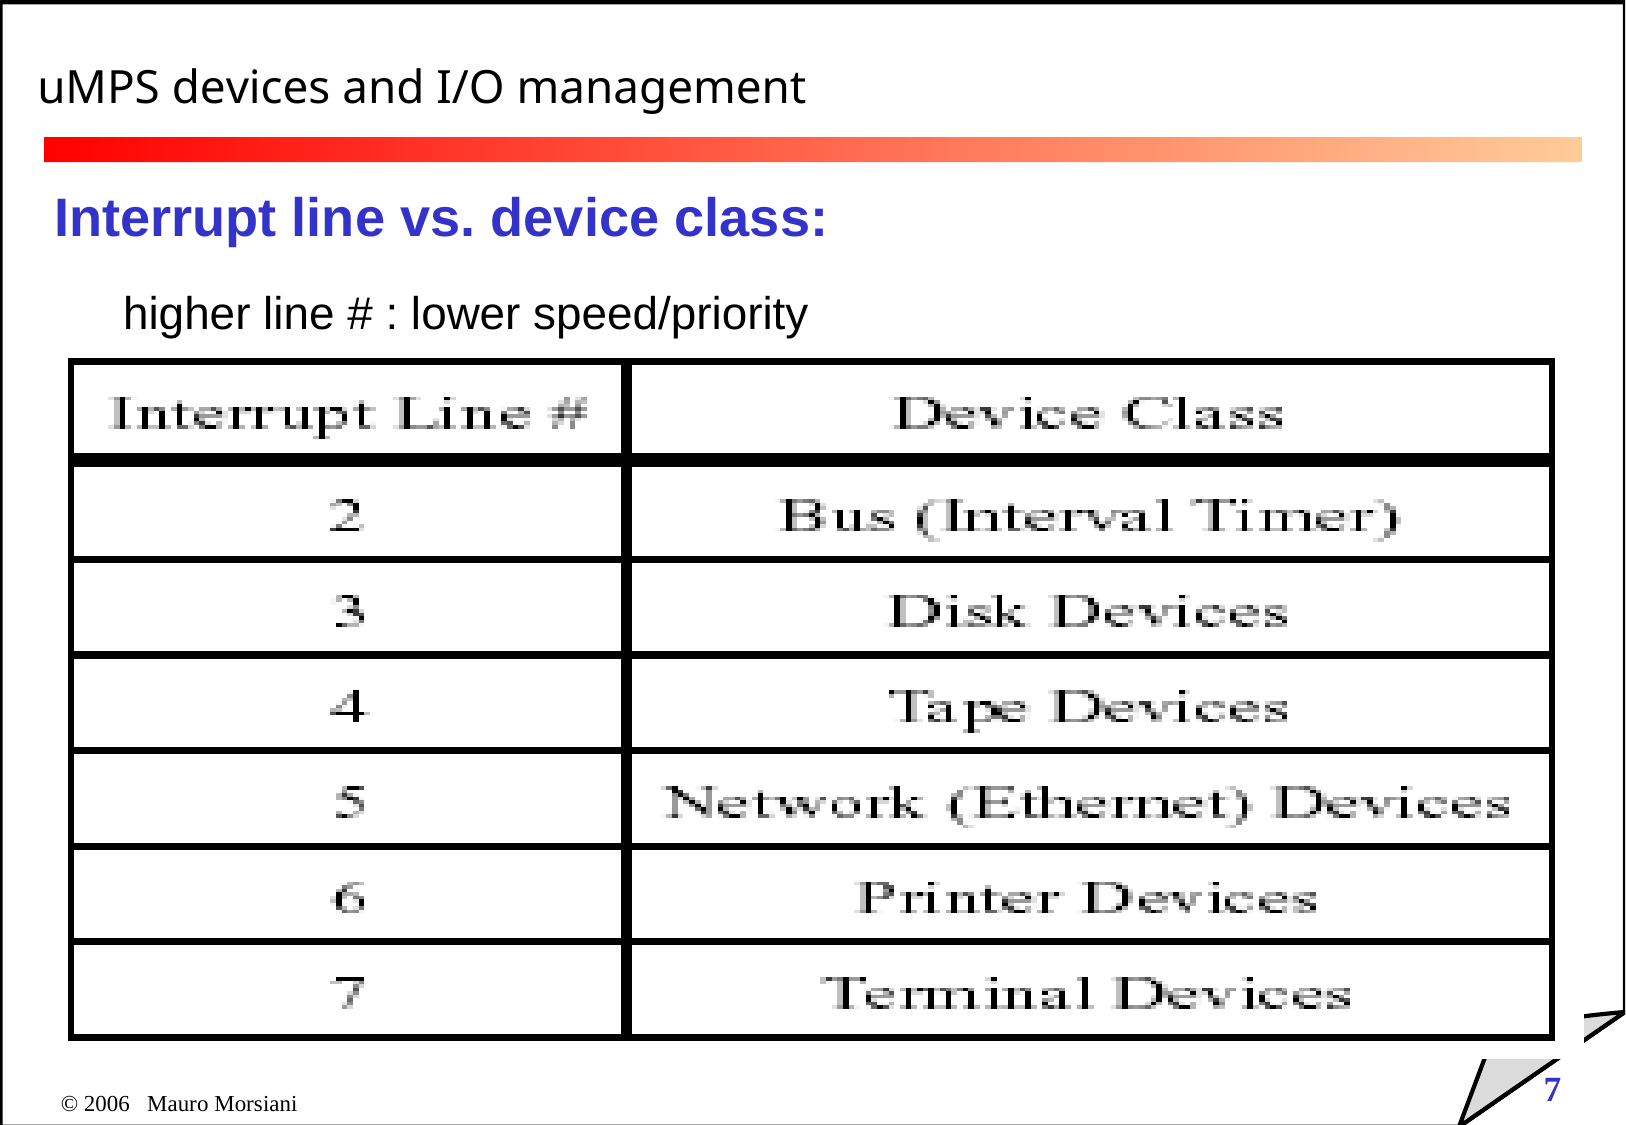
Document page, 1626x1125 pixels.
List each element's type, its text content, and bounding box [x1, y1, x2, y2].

picture [46, 337, 1584, 1059]
list Interrupt line vs. device class: higher line # : lower speed/priority [54, 187, 1557, 595]
title uMPS devices and I/O management [37, 44, 1587, 130]
